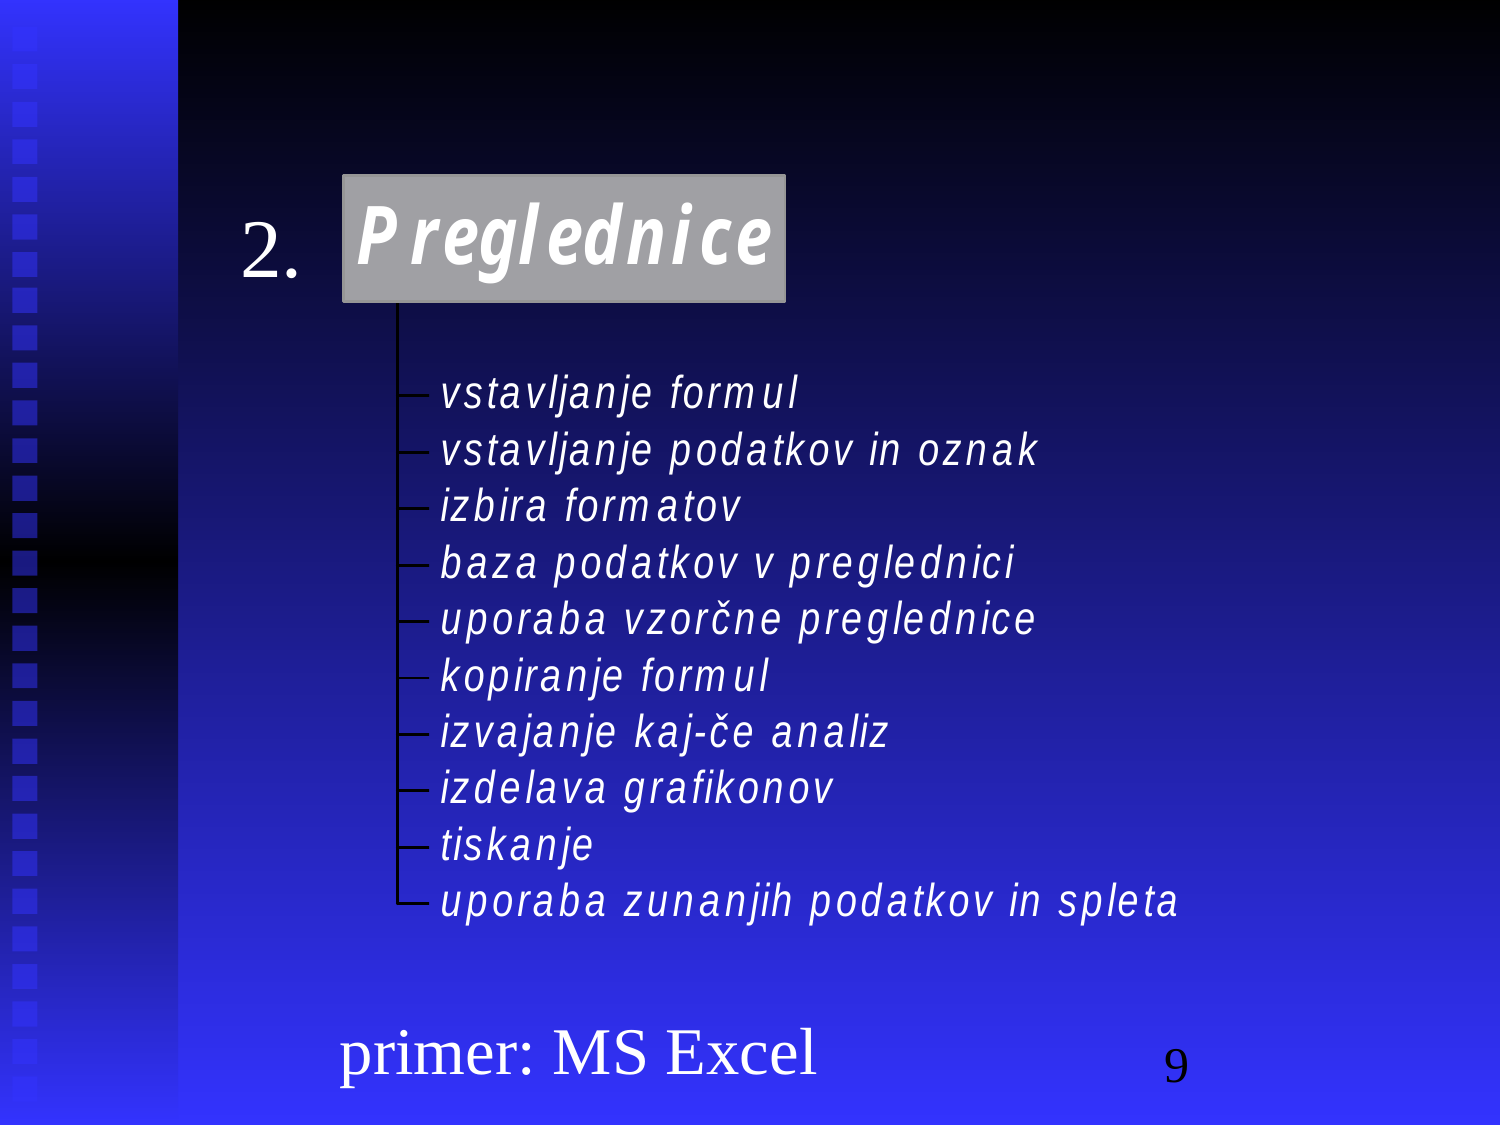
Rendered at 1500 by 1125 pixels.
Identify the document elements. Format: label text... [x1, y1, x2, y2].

chart [338, 170, 1201, 936]
text_box primer: MS Excel [324, 999, 1013, 1096]
title 2. [224, 162, 350, 325]
